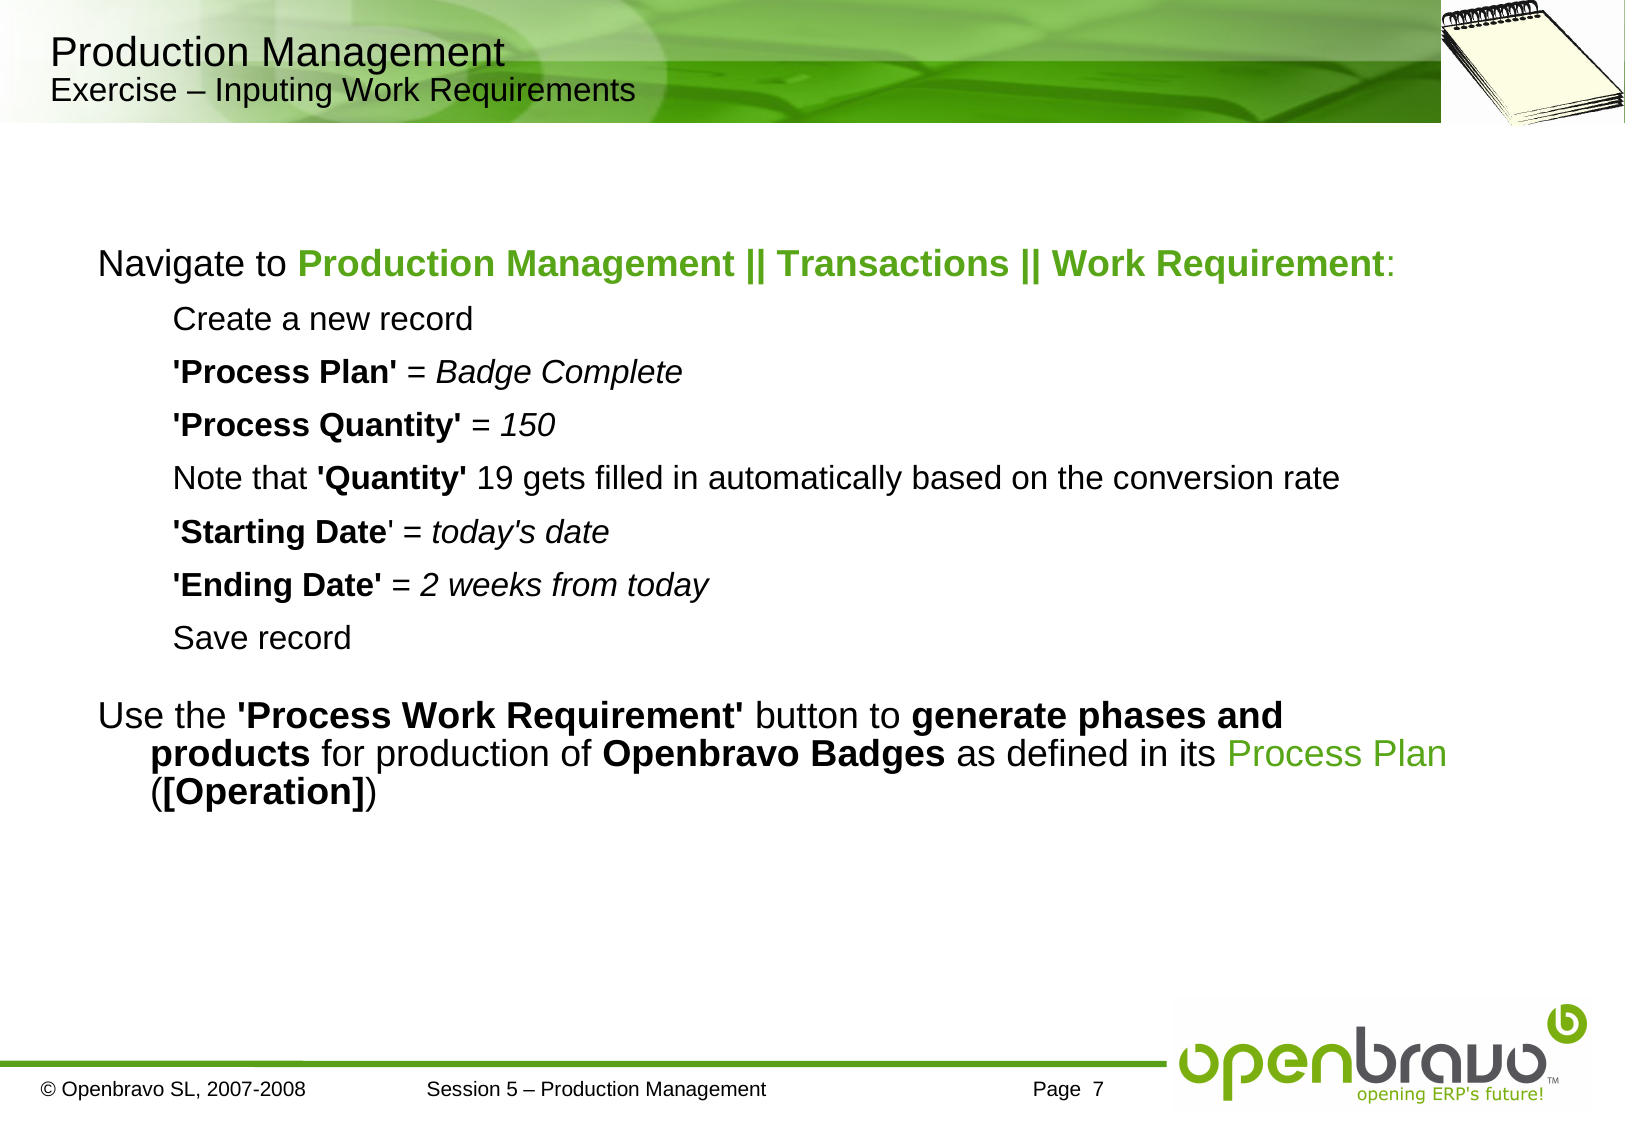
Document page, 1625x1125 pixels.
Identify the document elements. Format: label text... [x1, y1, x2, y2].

picture [1172, 996, 1593, 1114]
title Production Management Exercise – Inputing Work Requirements [37, 21, 1575, 115]
chart [1441, 0, 1624, 127]
list Navigate to Production Management || Transactions || Work Requirement: Create a new record 'Process Plan' = Badge Complete 'Process Quantity' = 150 Note that 'Quantity' 19 gets filled in automatically based on the conversion rate 'Starting Date' = today's date 'Ending Date' = 2 weeks from today Save record Use the 'Process Work Requirement' button to generate phases and products for production of Openbravo Badges as defined in its Process Plan ([Operation]) [85, 231, 1463, 826]
picture [0, 0, 1441, 123]
